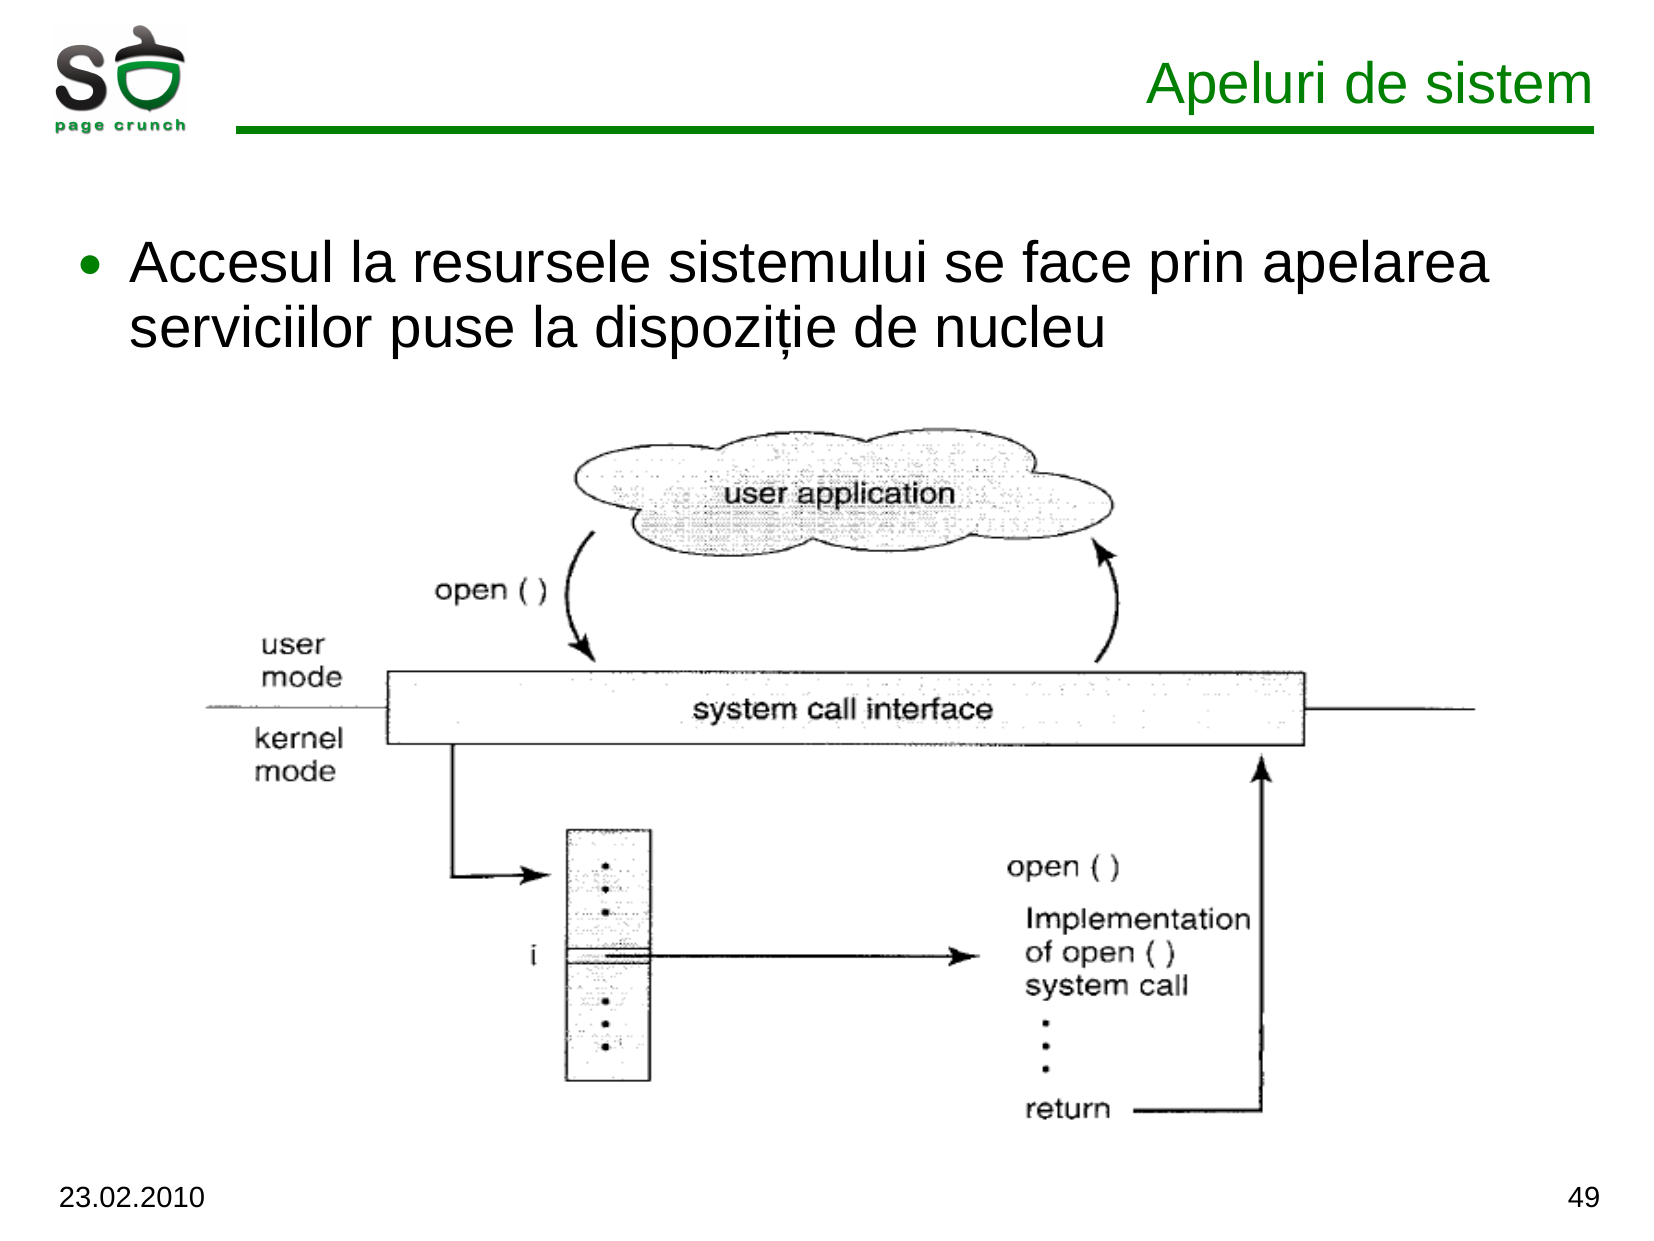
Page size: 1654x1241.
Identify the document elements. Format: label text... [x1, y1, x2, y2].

picture [53, 23, 188, 136]
list Accesul la resursele sistemului se face prin apelarea serviciilor puse la dispoziție de nucleu [59, 177, 1595, 414]
picture [173, 410, 1481, 1143]
title Apeluri de sistem [236, 49, 1595, 119]
